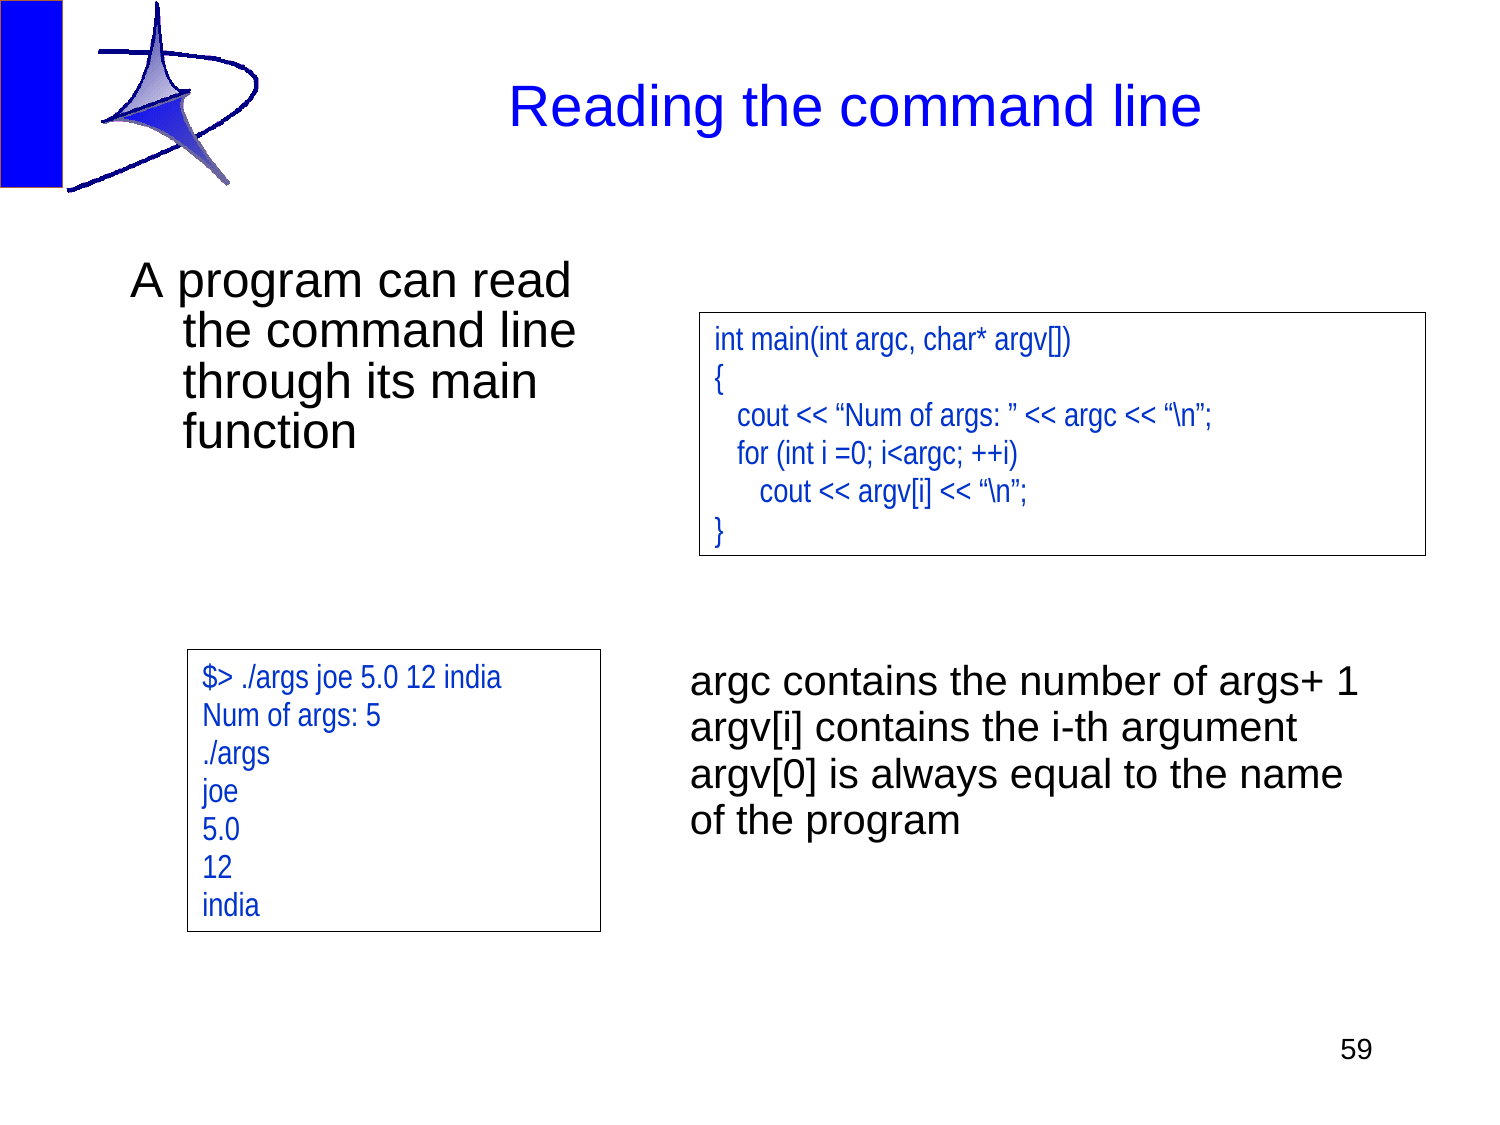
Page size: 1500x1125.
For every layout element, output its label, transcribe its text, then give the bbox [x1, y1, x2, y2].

list A program can read the command line through its main function [112, 249, 651, 472]
text_box int main(int argc, char* argv[]) { cout << “Num of args: ” << argc << “\n”; for (int i =0; i<argc; ++i) cout << argv[i] << “\n”; } [699, 312, 1426, 556]
picture [62, 0, 263, 197]
text_box argc contains the number of args+ 1 argv[i] contains the i-th argument argv[0] is always equal to the name of the program [674, 650, 1400, 876]
title Reading the command line [262, 24, 1450, 188]
text_box $> ./args joe 5.0 12 india Num of args: 5 ./args joe 5.0 12 india [187, 649, 601, 932]
